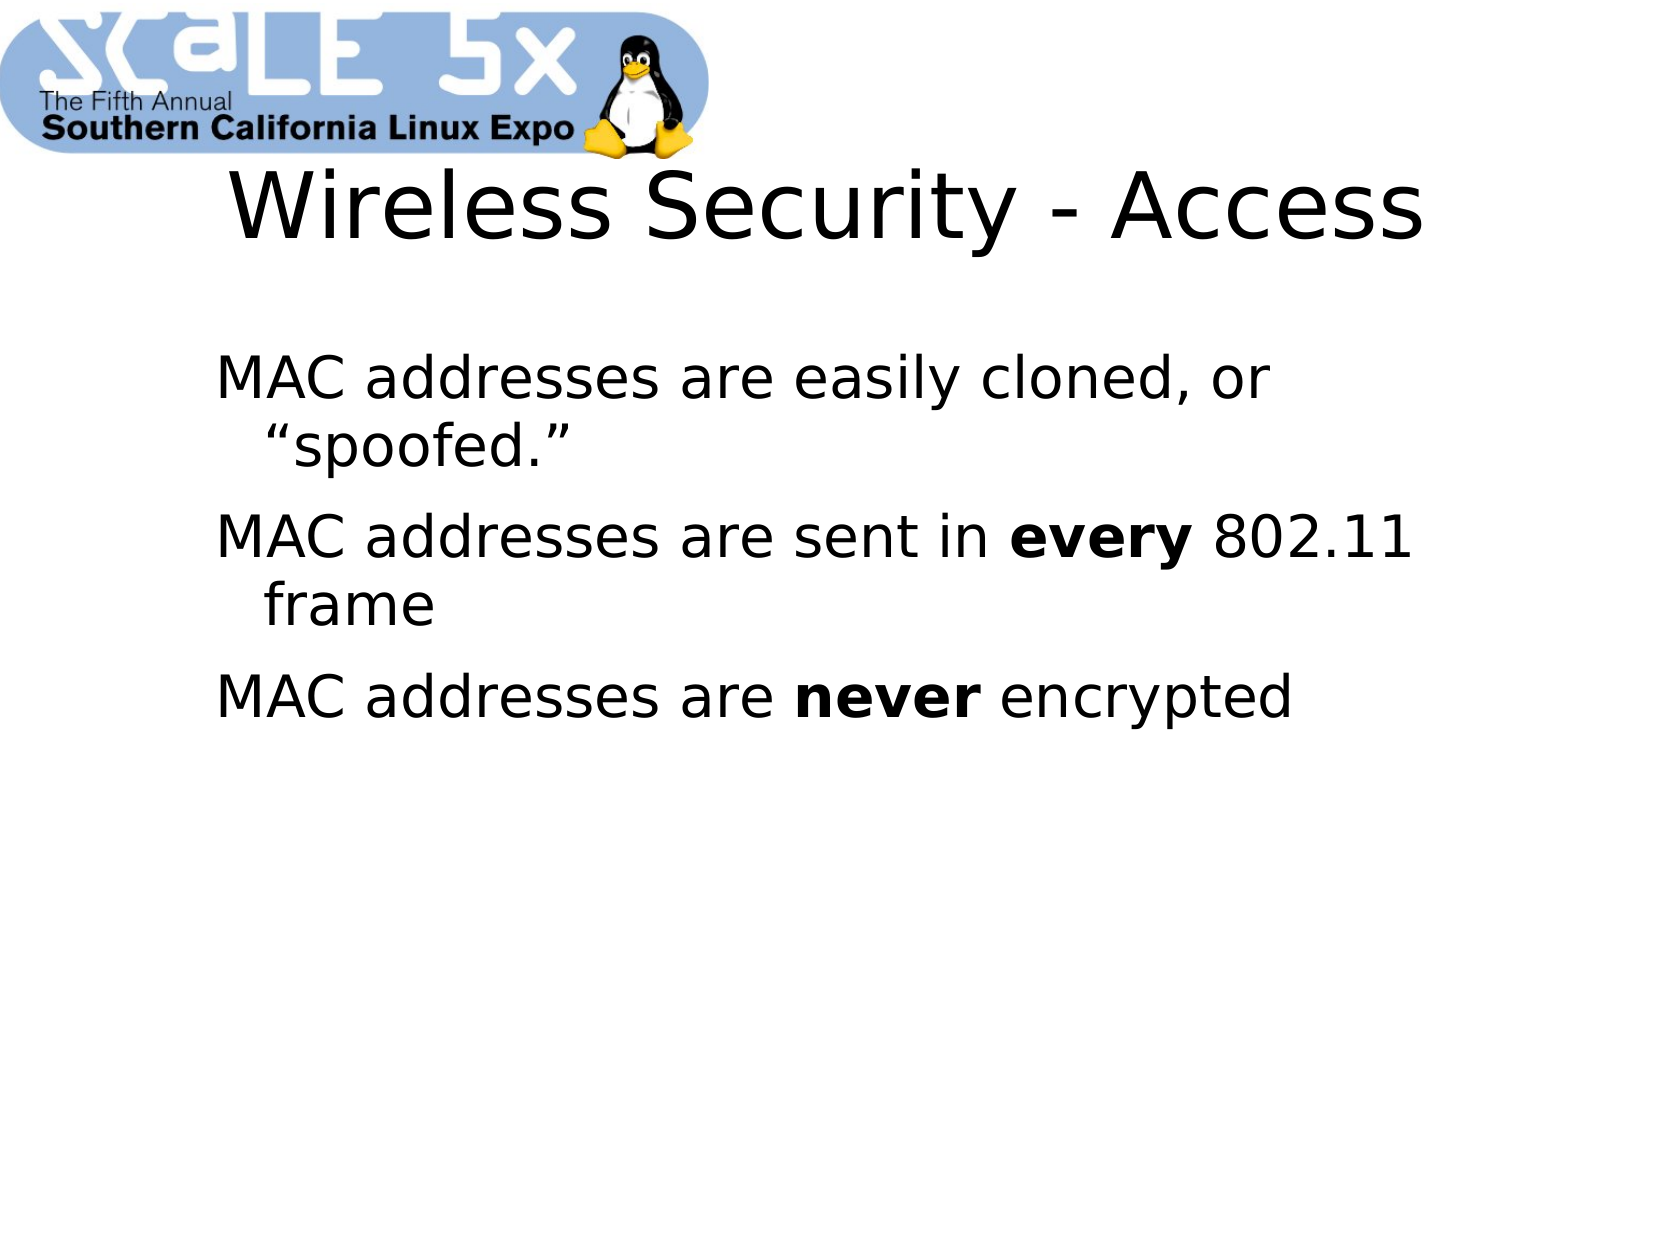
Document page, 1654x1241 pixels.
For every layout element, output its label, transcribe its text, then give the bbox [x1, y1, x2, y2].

picture [0, 3, 709, 159]
title Wireless Security - Access [121, 102, 1533, 311]
list MAC addresses are easily cloned, or “spoofed.” MAC addresses are sent in every 802.11 frame MAC addresses are never encrypted [121, 344, 1533, 1127]
